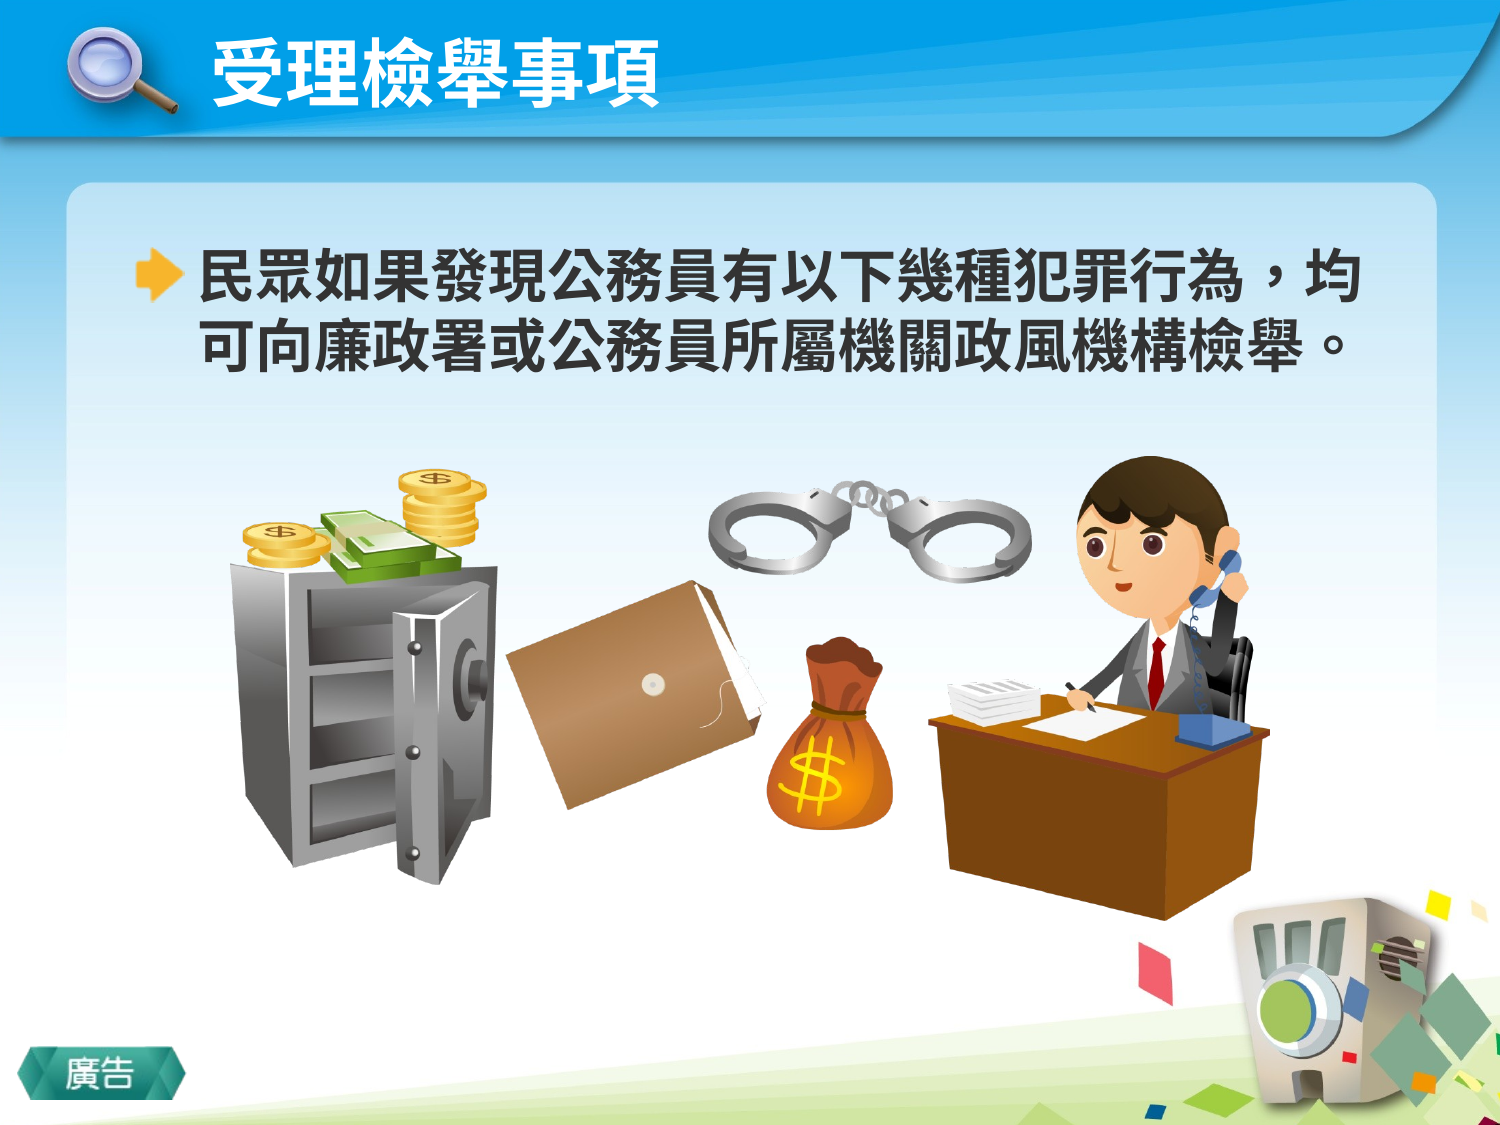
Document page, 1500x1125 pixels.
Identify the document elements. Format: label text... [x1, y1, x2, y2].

text_box 民眾如果發現公務員有以下幾種犯罪行為，均可向廉政署或公務員所屬機關政風機構檢舉。 [183, 231, 1411, 386]
picture [0, 0, 1500, 1125]
text_box 受理檢舉事項 [195, 19, 679, 124]
picture [67, 27, 179, 114]
